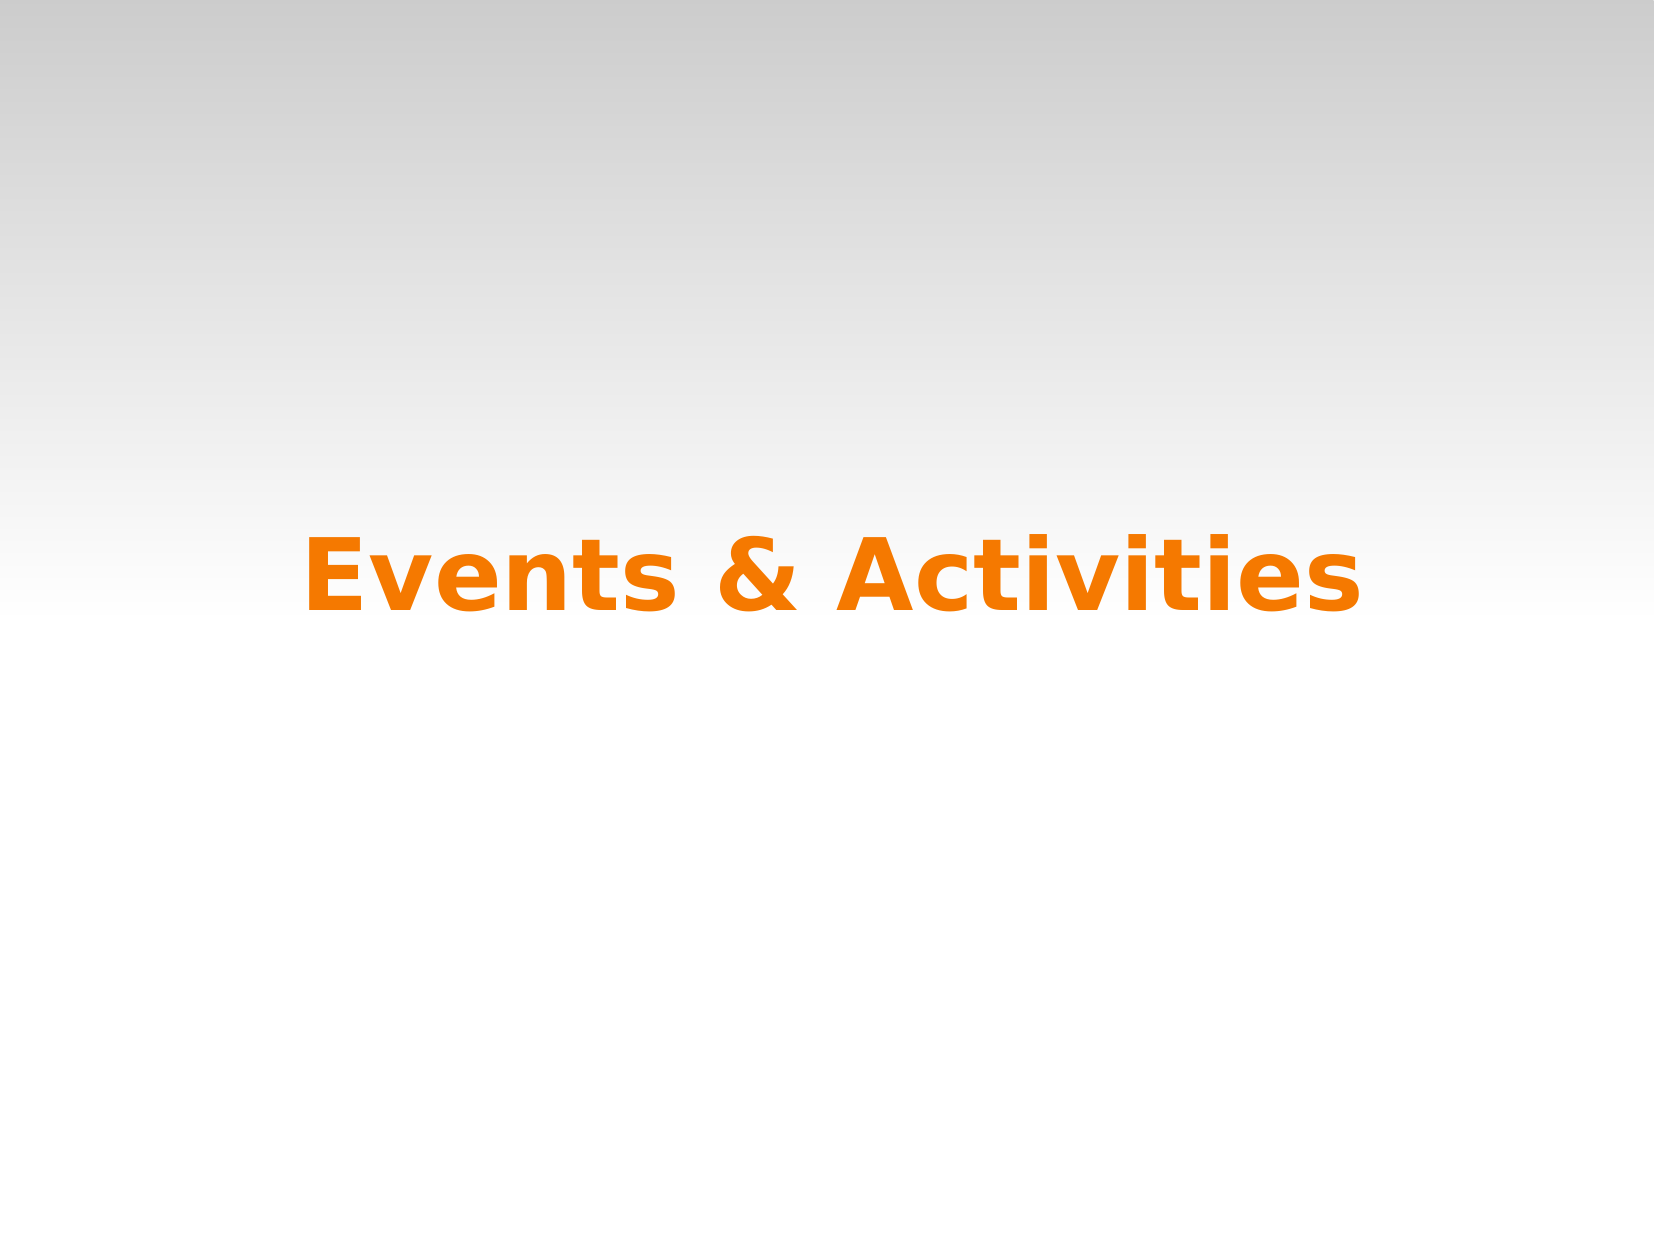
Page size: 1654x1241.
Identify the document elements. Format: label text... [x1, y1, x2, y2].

title Events & Activities [88, 472, 1577, 680]
